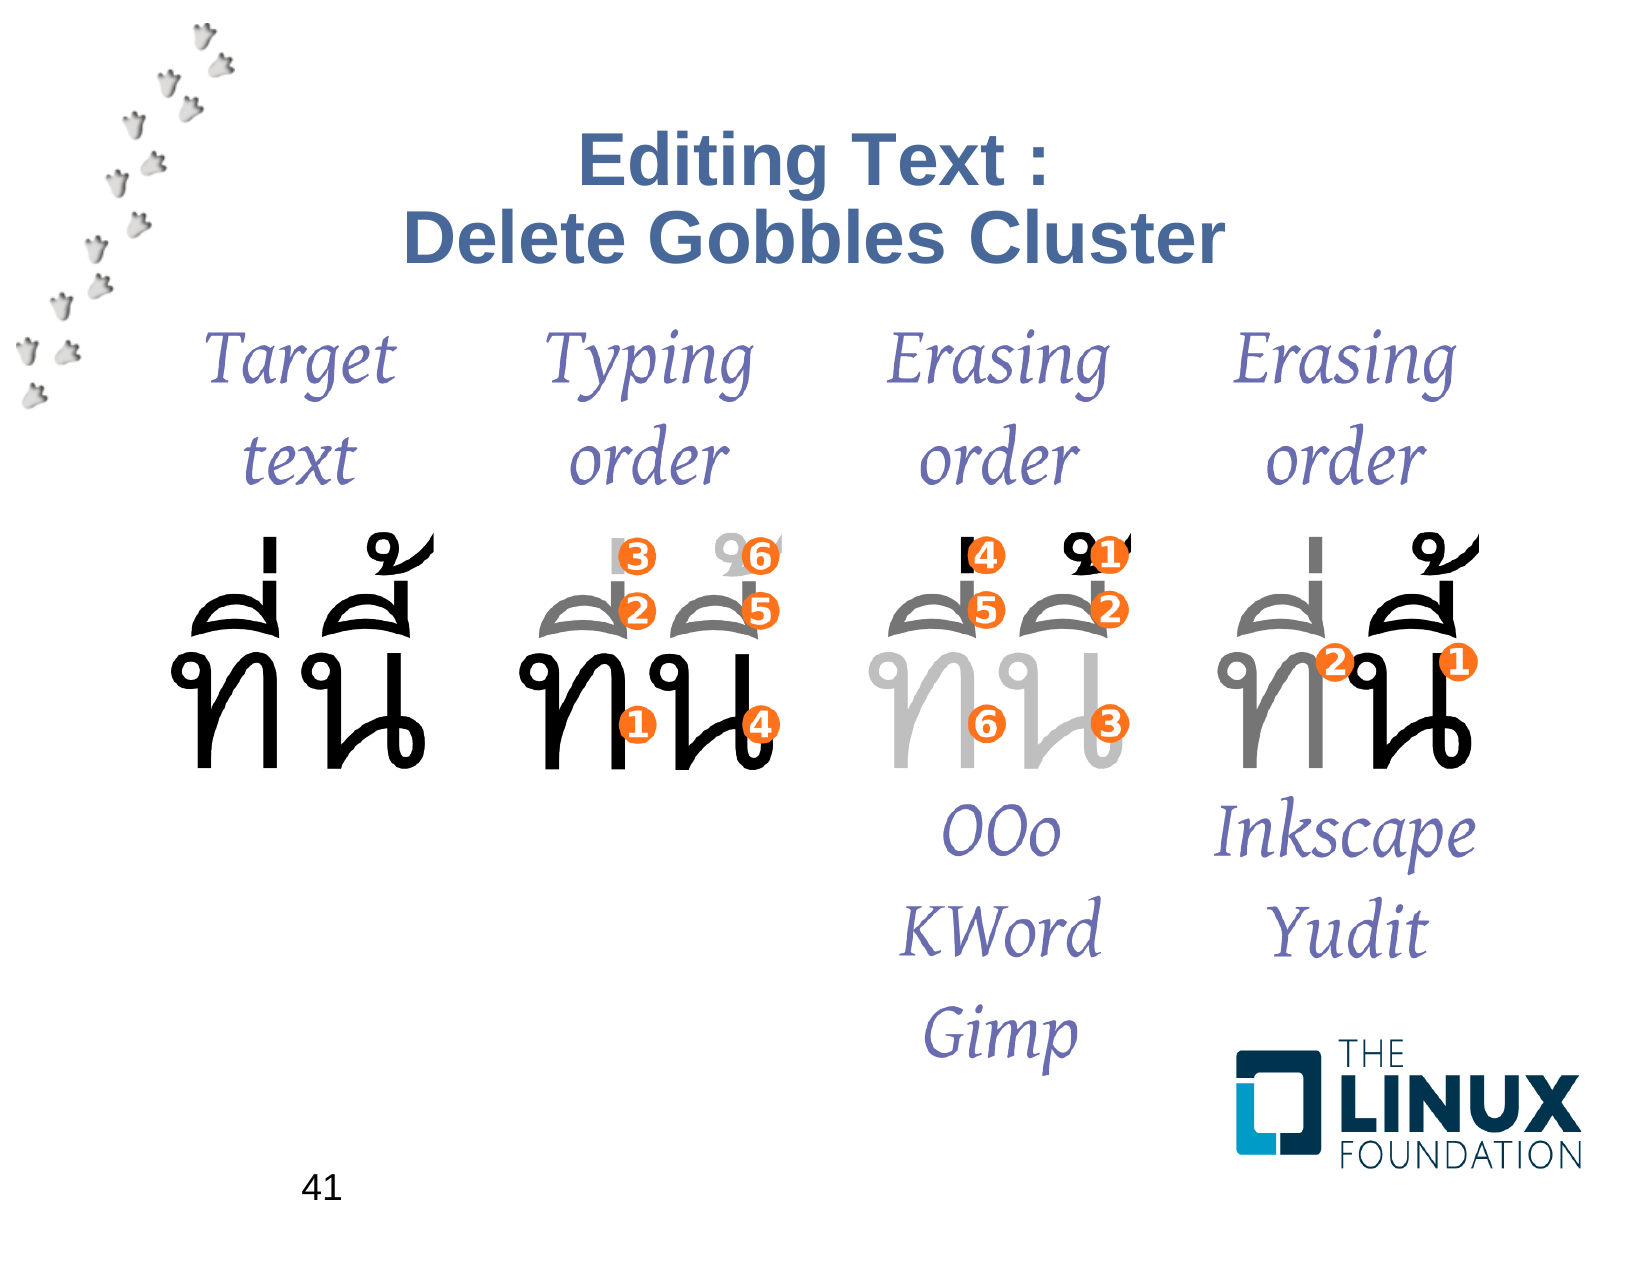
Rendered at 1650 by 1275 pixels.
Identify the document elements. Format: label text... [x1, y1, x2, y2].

title Editing Text : Delete Gobbles Cluster [135, 104, 1515, 299]
picture [16, 23, 1613, 1200]
